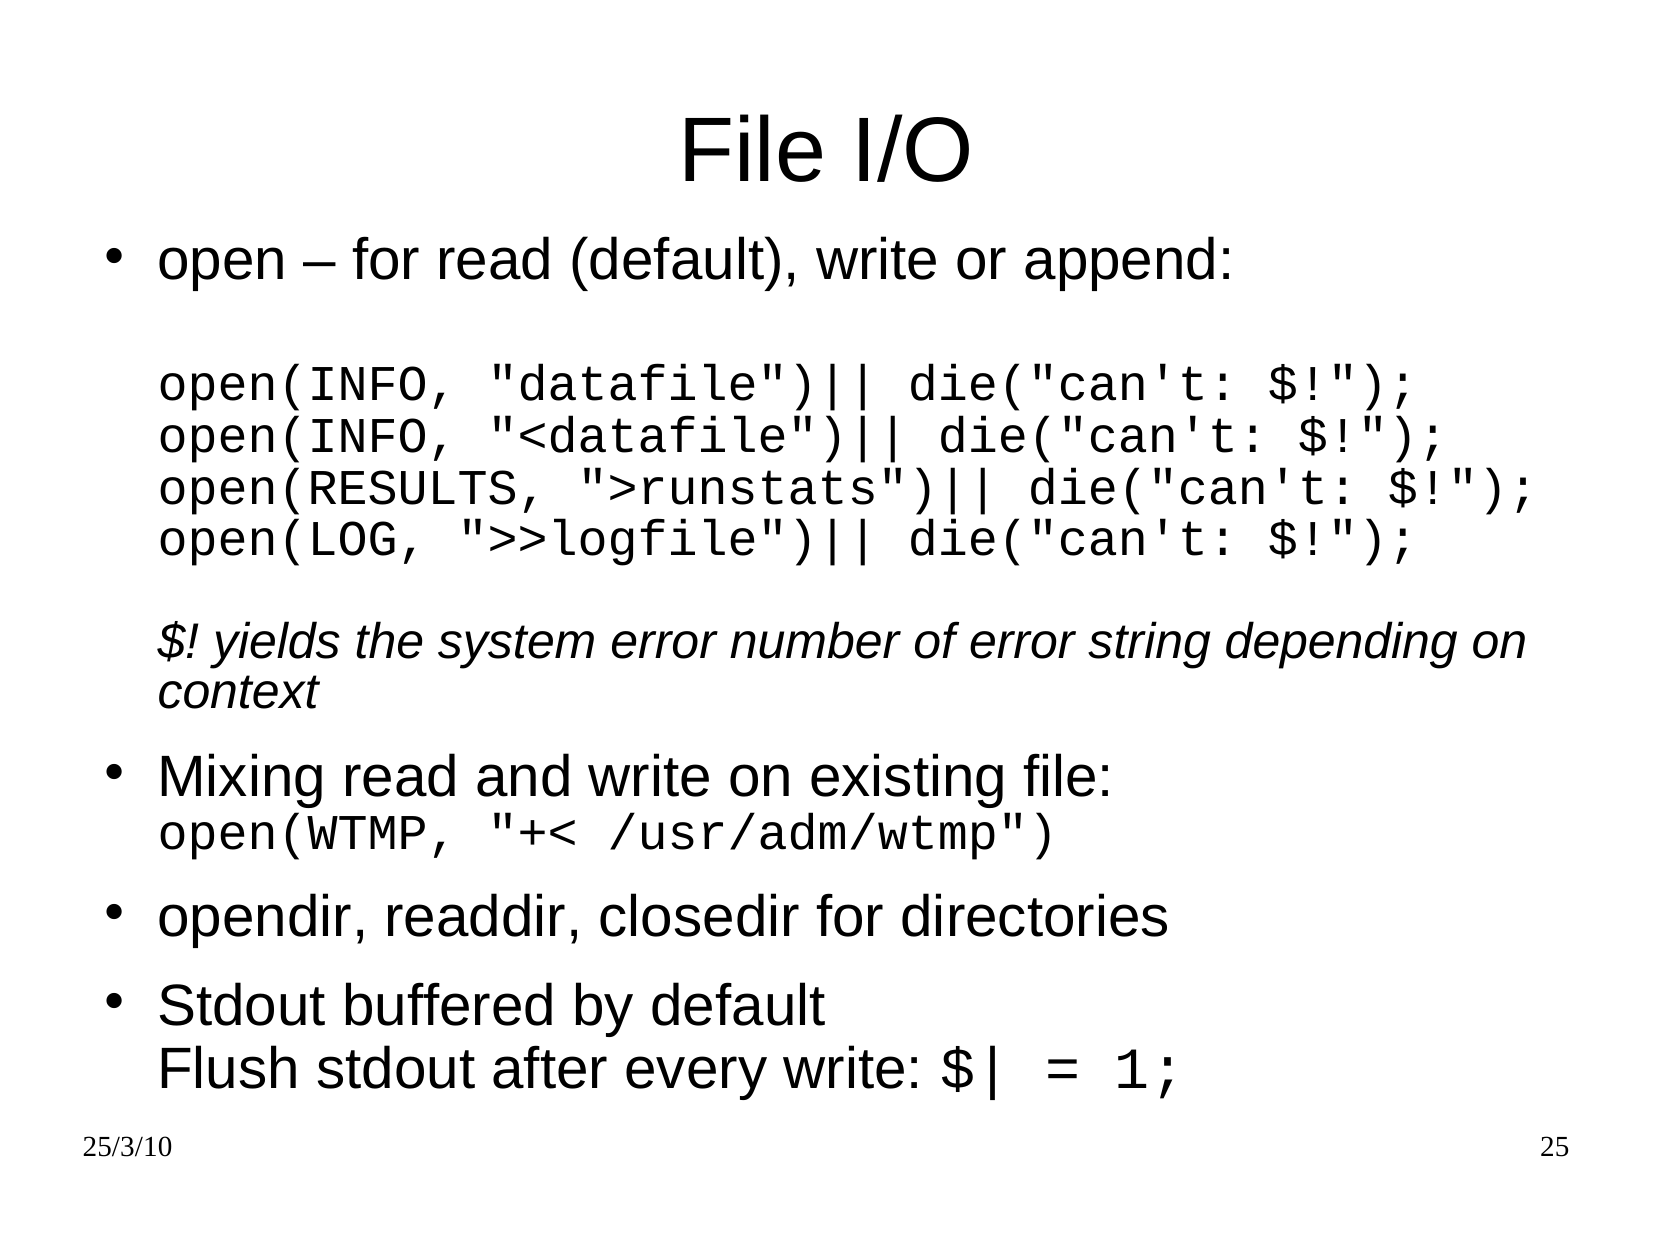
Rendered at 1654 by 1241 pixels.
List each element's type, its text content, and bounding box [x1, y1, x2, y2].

title File I/O [82, 49, 1571, 257]
list open – for read (default), write or append: open(INFO, "datafile")|| die("can't: $!"); open(INFO, "<datafile")|| die("can't: $!"); open(RESULTS, ">runstats")|| die("can't: $!"); open(LOG, ">>logfile")|| die("can't: $!"); $! yields the system error number of error string depending on context Mixing read and write on existing file: open(WTMP, "+< /usr/adm/wtmp") opendir, readdir, closedir for directories Stdout buffered by default Flush stdout after every write: $| = 1; [87, 232, 1576, 1107]
